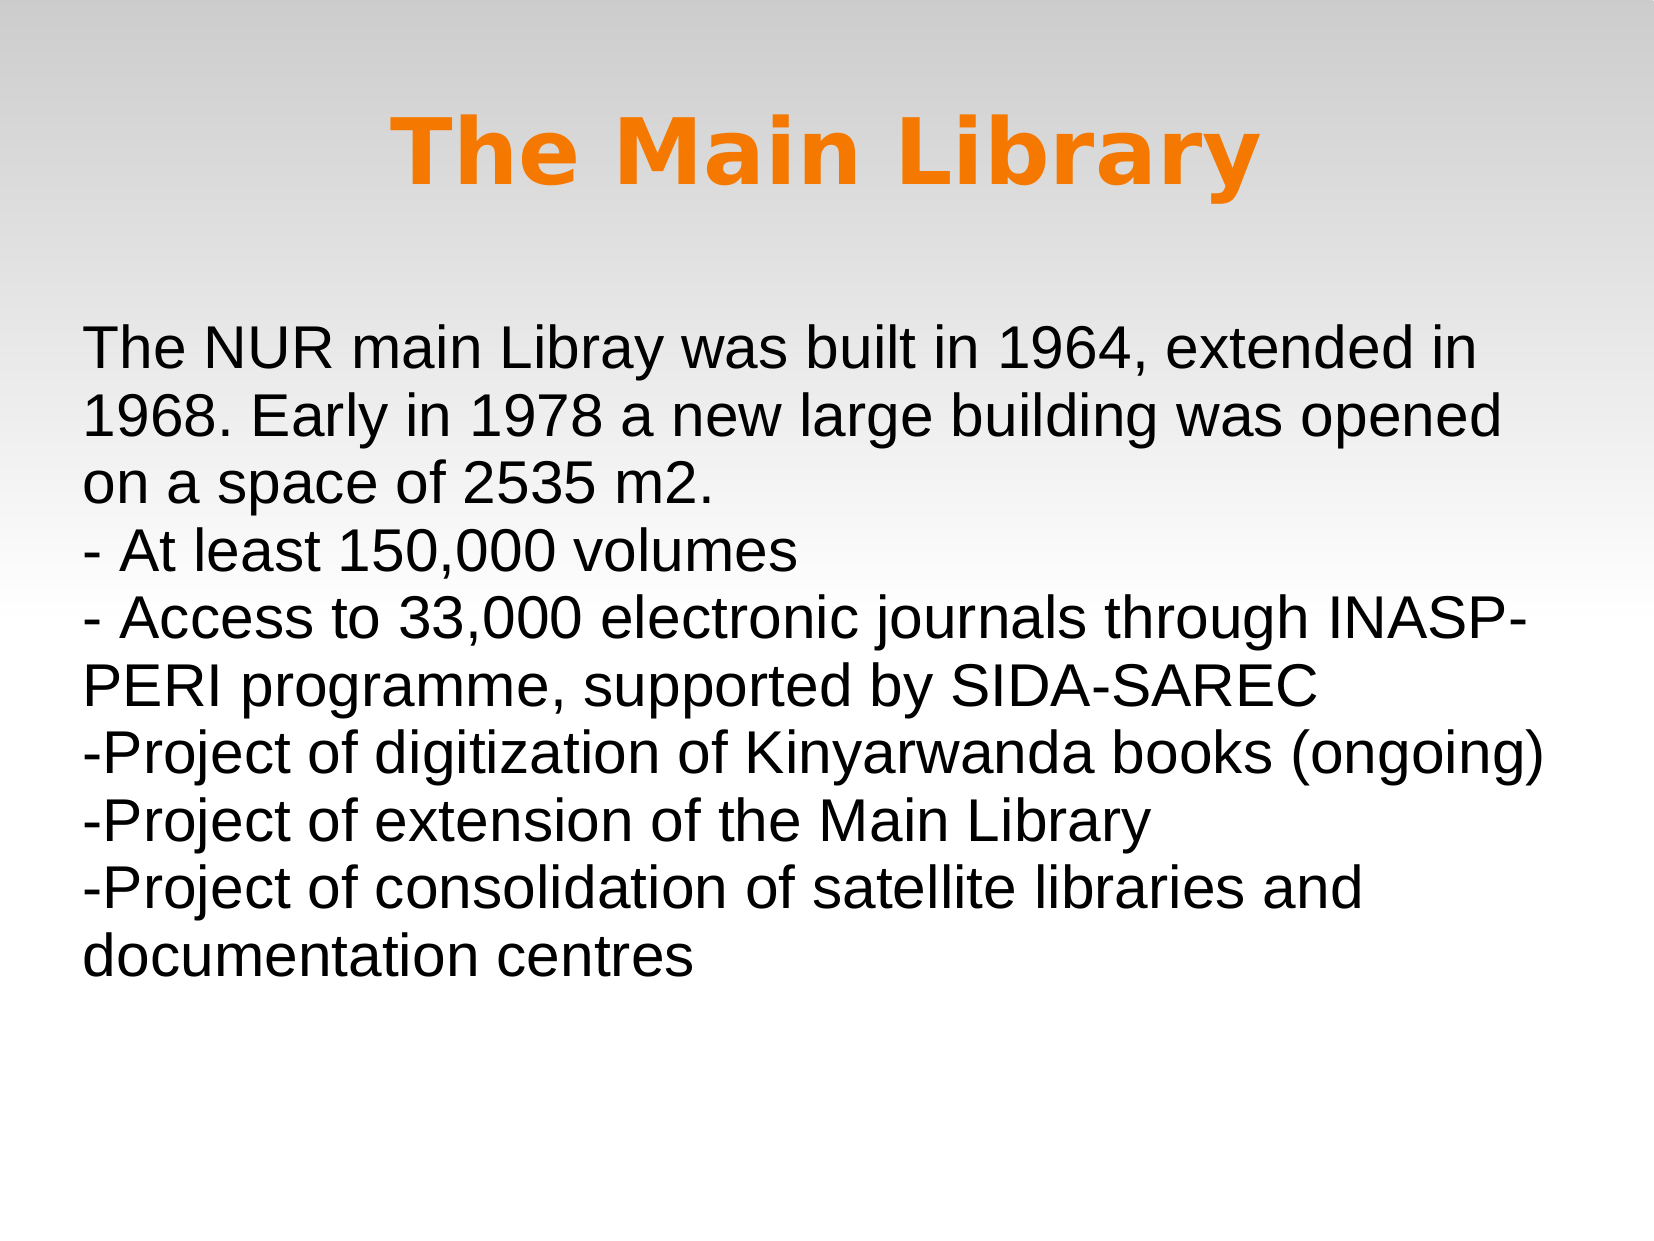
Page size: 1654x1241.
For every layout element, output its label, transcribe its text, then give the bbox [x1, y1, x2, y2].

subtitle The NUR main Libray was built in 1964, extended in 1968. Early in 1978 a new large building was opened on a space of 2535 m2. - At least 150,000 volumes - Access to 33,000 electronic journals through INASP-PERI programme, supported by SIDA-SAREC -Project of digitization of Kinyarwanda books (ongoing) -Project of extension of the Main Library -Project of consolidation of satellite libraries and documentation centres [82, 313, 1571, 1214]
title The Main Library [82, 49, 1571, 257]
